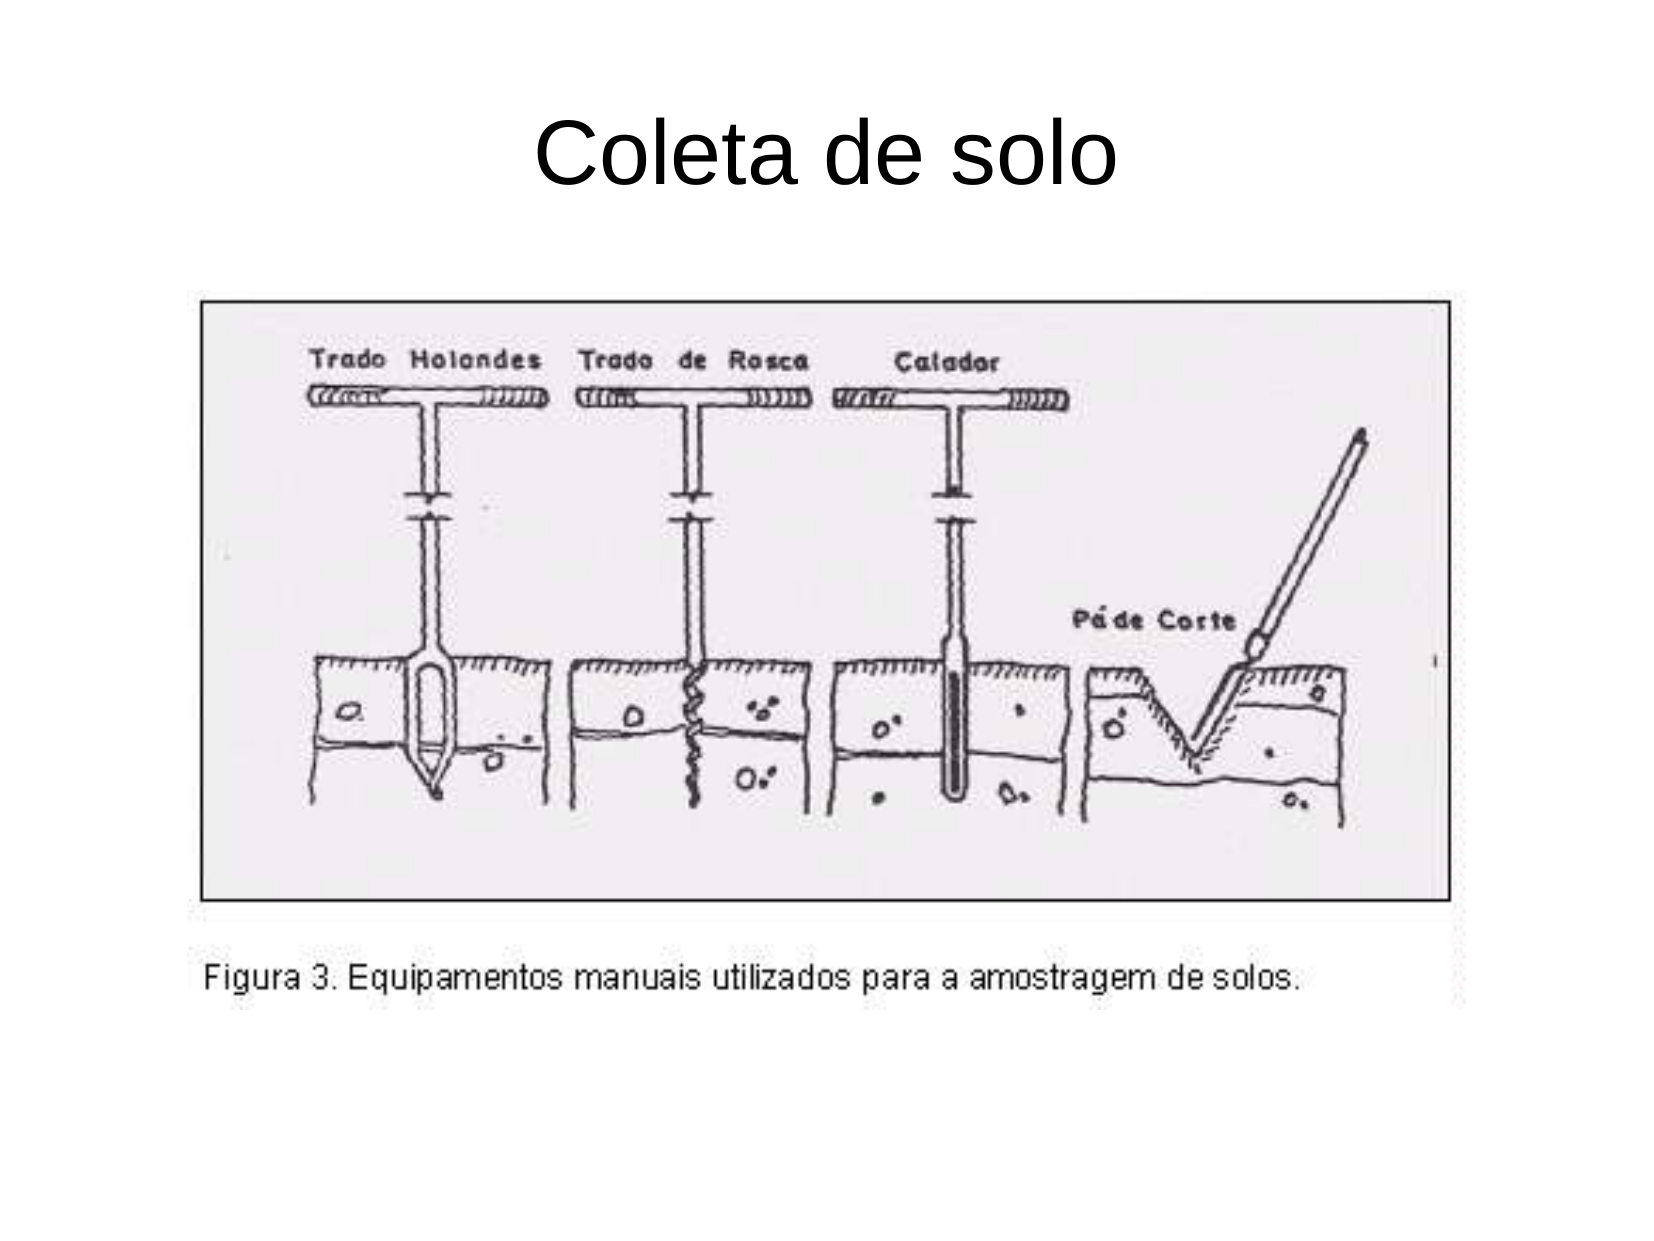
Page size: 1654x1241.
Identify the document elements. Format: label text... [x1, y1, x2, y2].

picture [187, 290, 1466, 1010]
title Coleta de solo [82, 49, 1571, 257]
